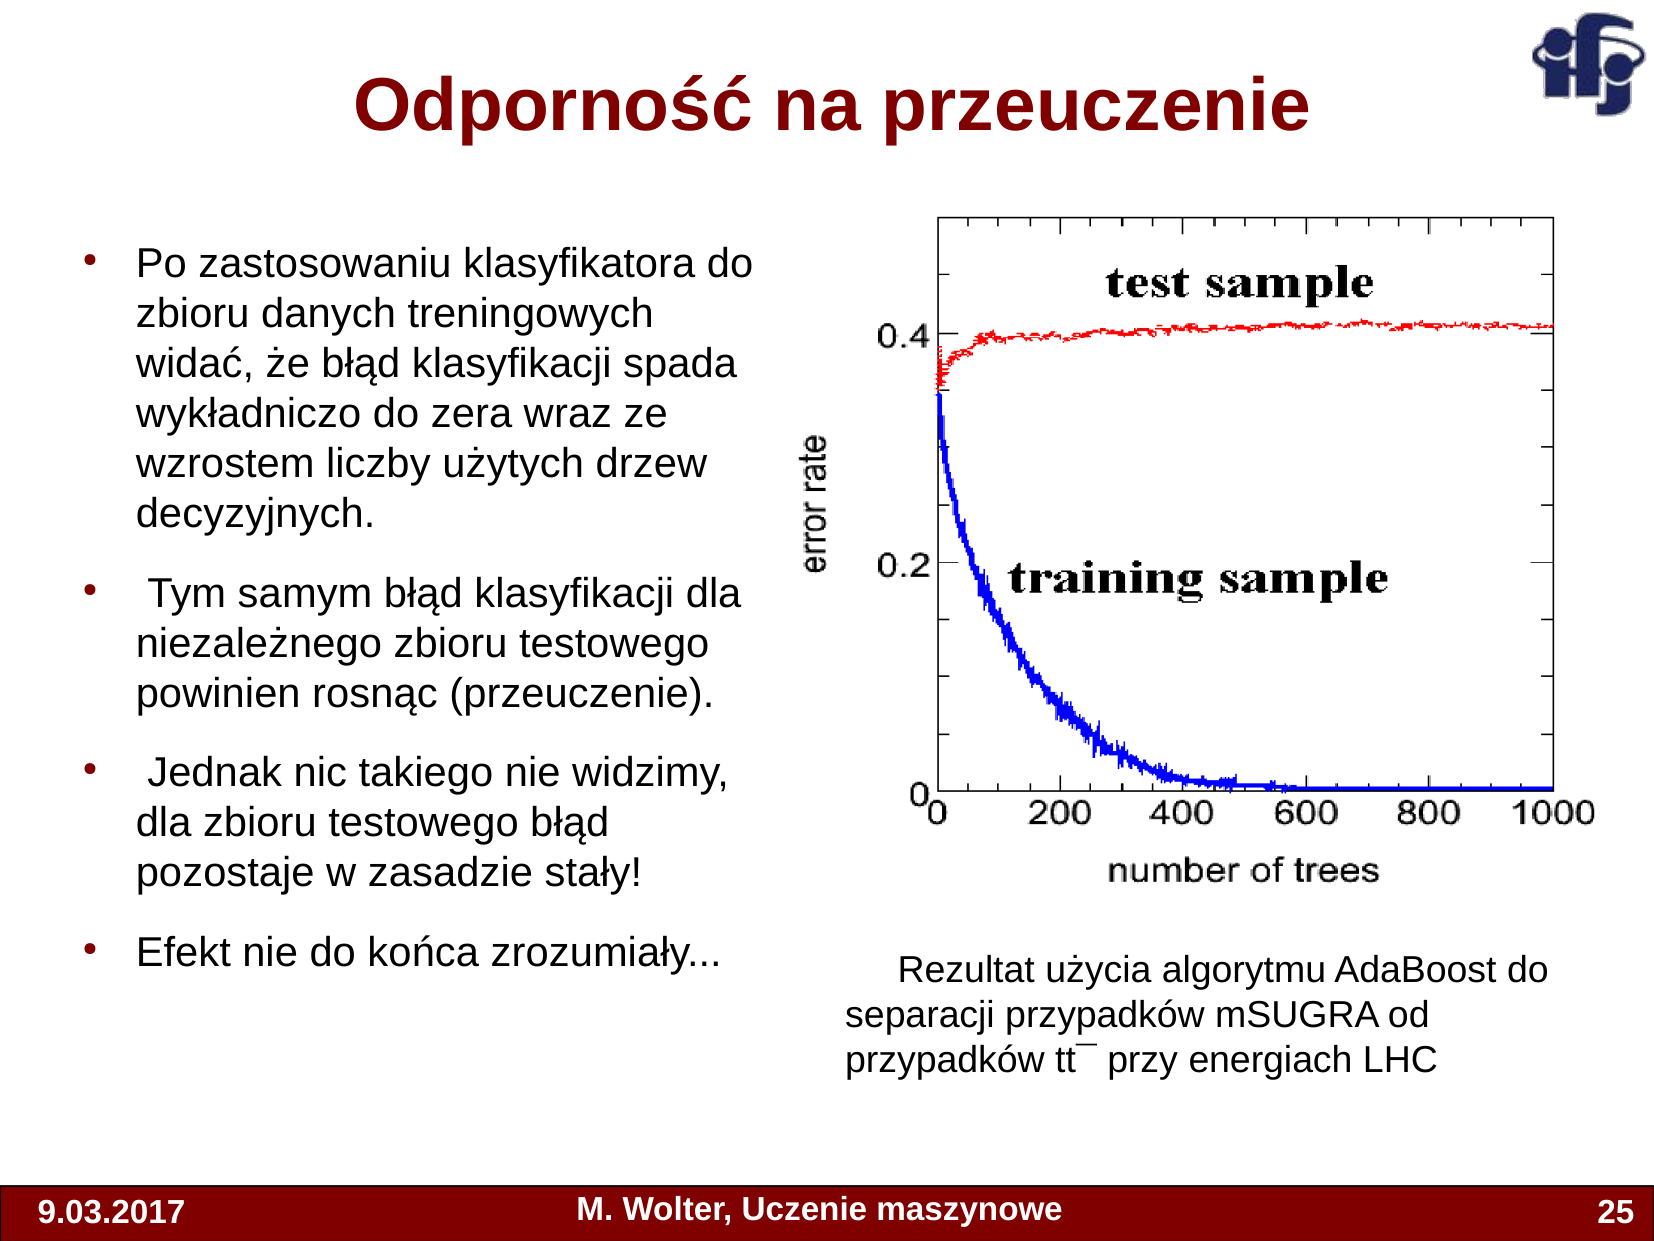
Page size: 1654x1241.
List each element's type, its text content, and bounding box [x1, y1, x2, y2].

title Odporność na przeuczenie [88, 40, 1577, 160]
list Po zastosowaniu klasyfikatora do zbioru danych treningowych widać, że błąd klasyfikacji spada wykładniczo do zera wraz ze wzrostem liczby użytych drzew decyzyjnych. Tym samym błąd klasyfikacji dla niezależnego zbioru testowego powinien rosnąc (przeuczenie). Jednak nic takiego nie widzimy, dla zbioru testowego błąd pozostaje w zasadzie stały! Efekt nie do końca zrozumiały... [82, 236, 768, 1109]
list Rezultat użycia algorytmu AdaBoost do separacji przypadków mSUGRA od przypadków tt¯ przy energiach LHC [845, 944, 1572, 1109]
picture [797, 177, 1595, 916]
picture [1525, 0, 1654, 129]
